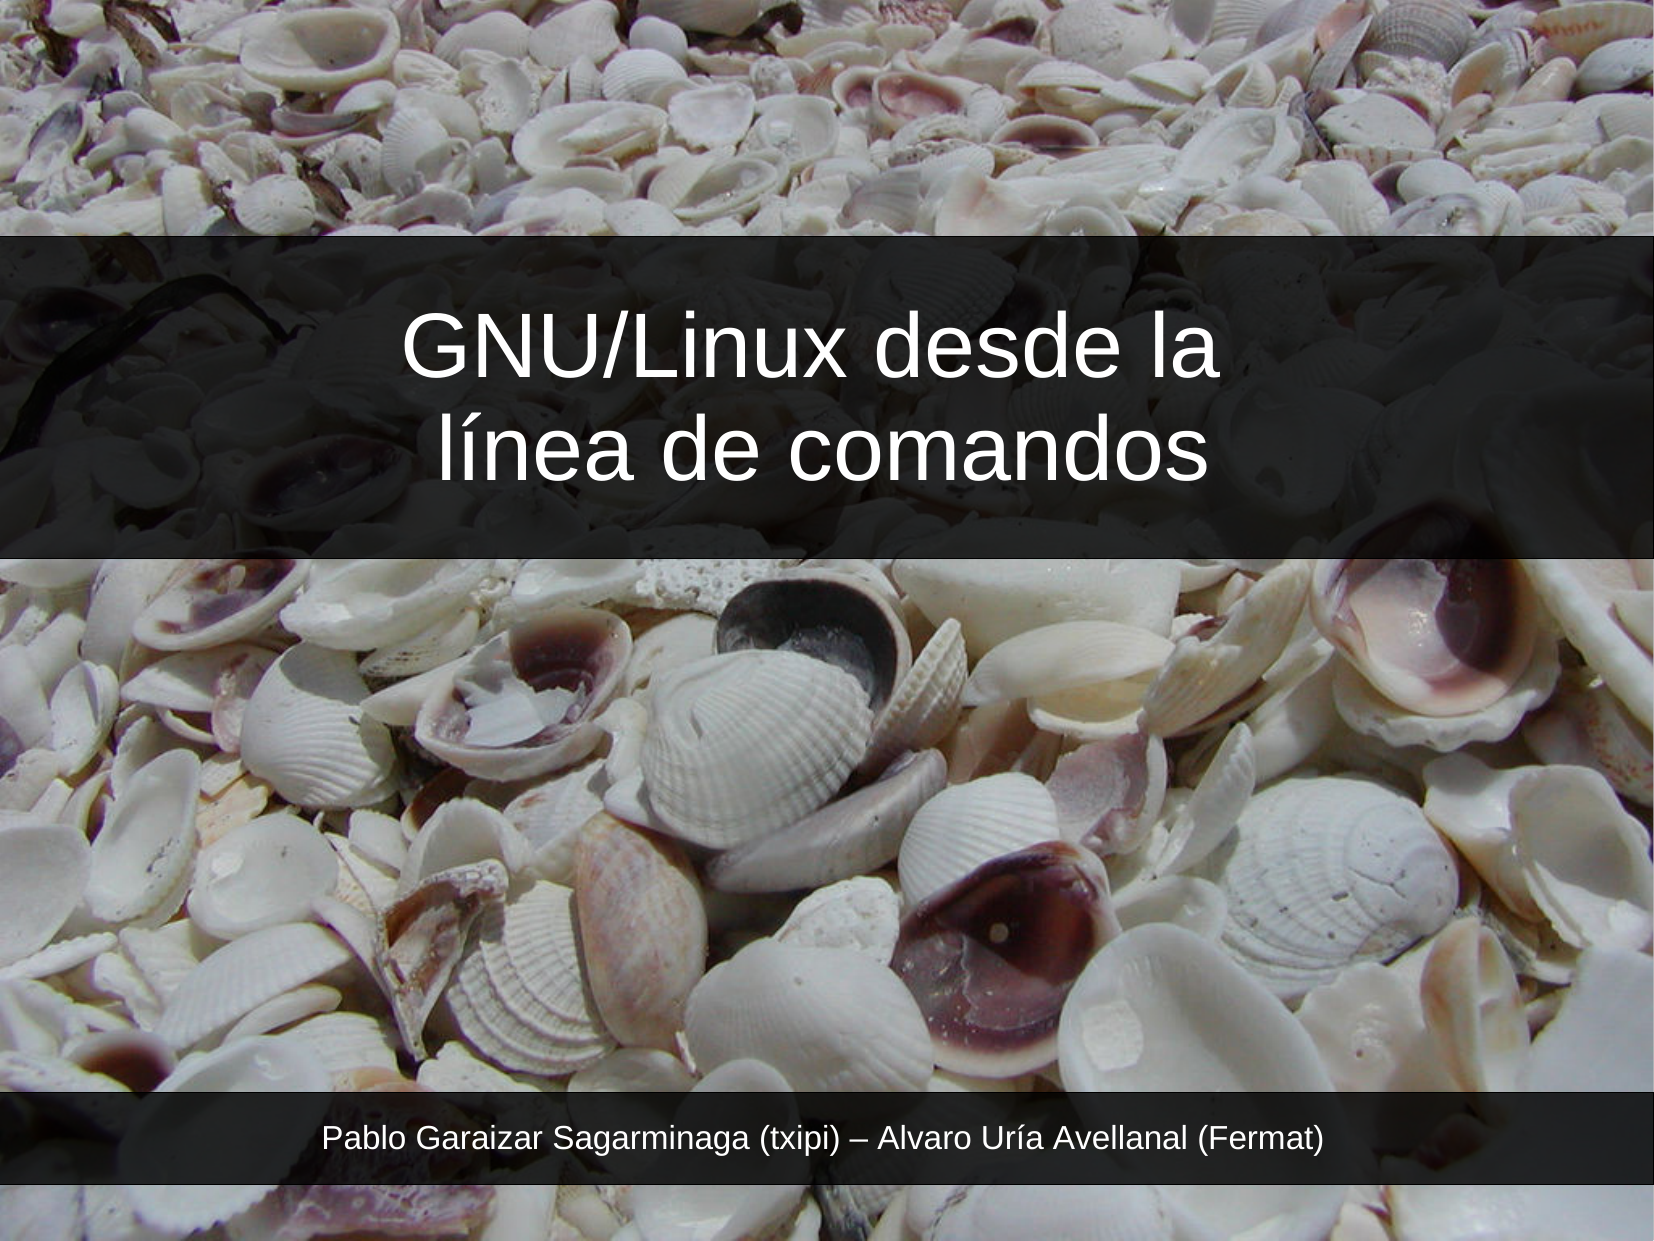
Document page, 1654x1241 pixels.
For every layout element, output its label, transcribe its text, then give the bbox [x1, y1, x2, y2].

text_box Pablo Garaizar Sagarminaga (txipi) – Alvaro Uría Avellanal (Fermat) [0, 1092, 1654, 1185]
text_box GNU/Linux desde la línea de comandos [0, 236, 1654, 559]
picture [0, 0, 1654, 236]
picture [0, 1185, 1654, 1241]
picture [0, 559, 1654, 1092]
